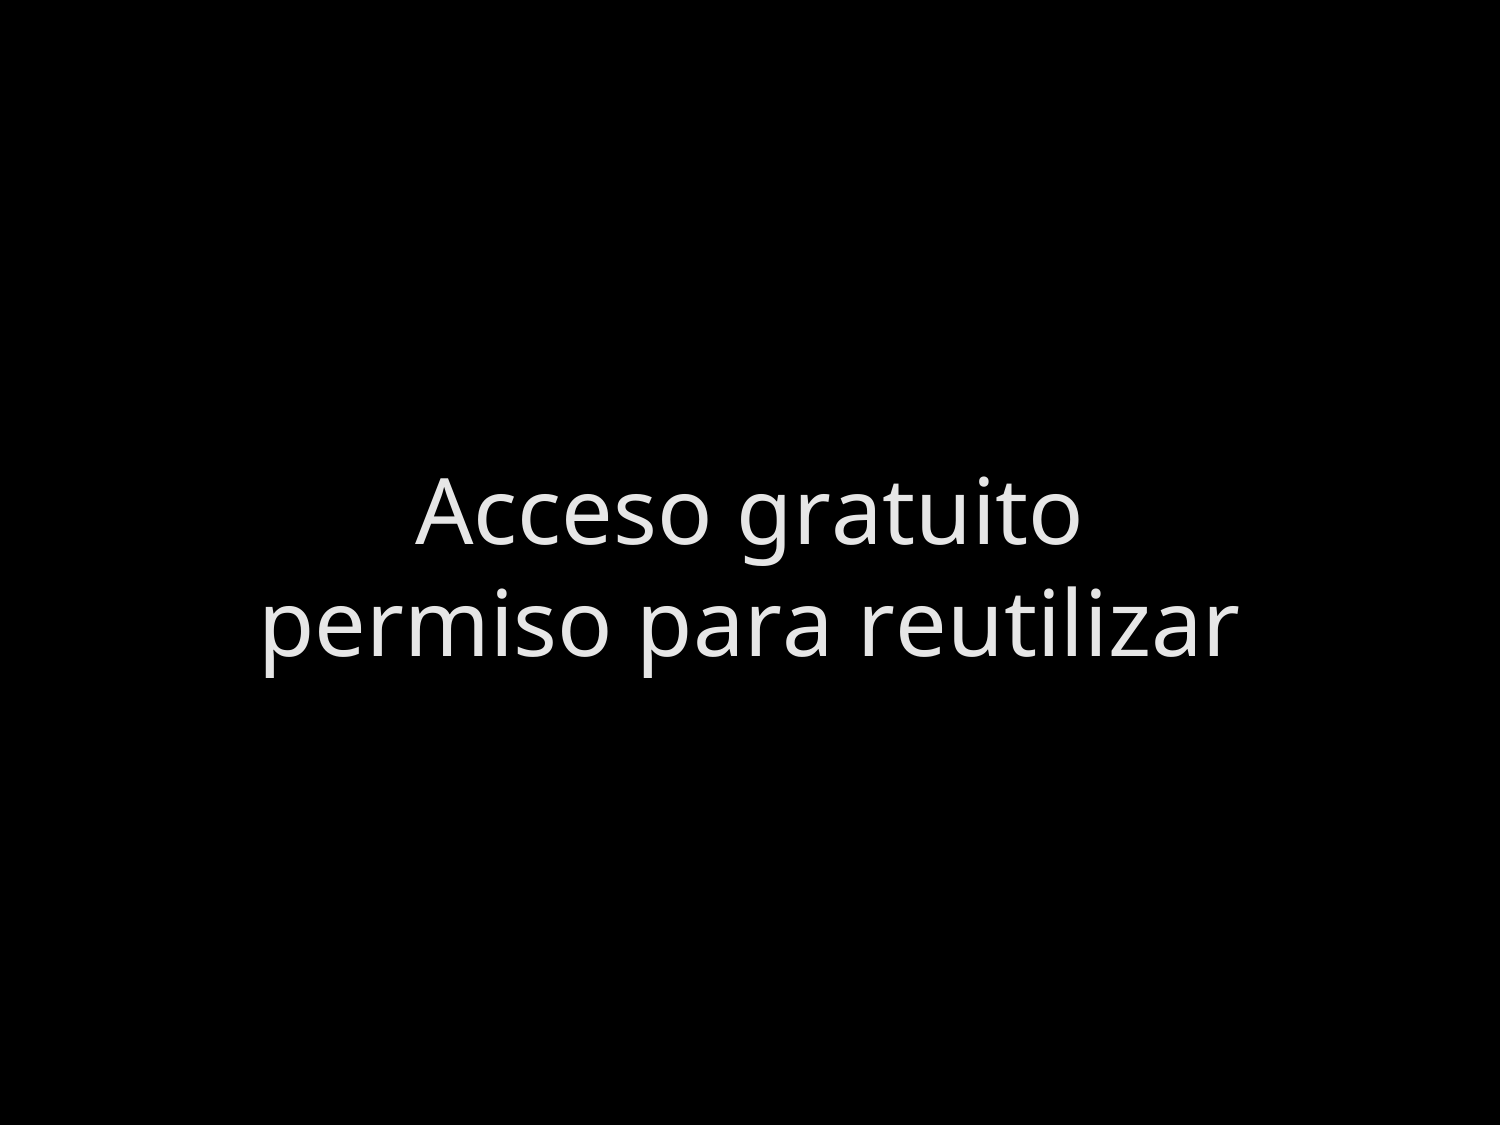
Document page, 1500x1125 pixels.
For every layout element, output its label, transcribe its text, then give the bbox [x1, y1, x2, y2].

subtitle Acceso gratuito permiso para reutilizar [109, 112, 1391, 1013]
